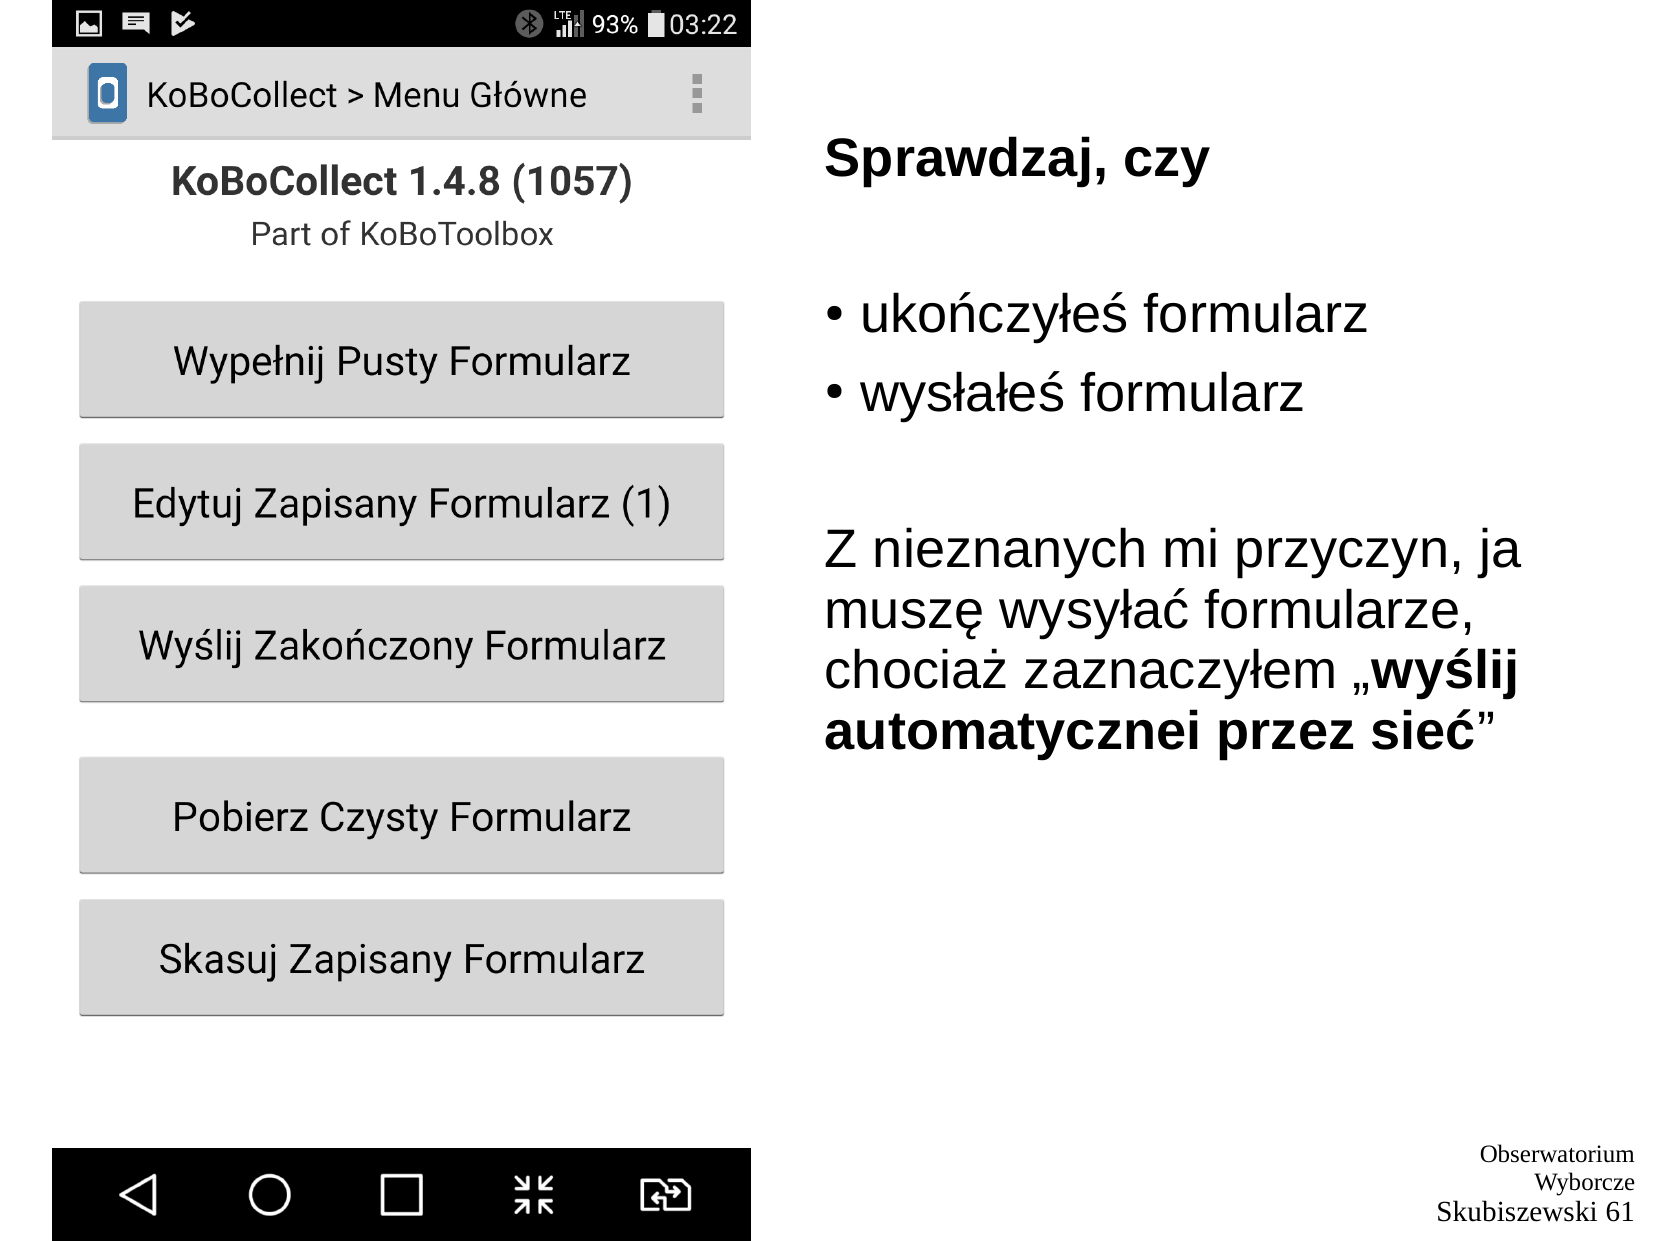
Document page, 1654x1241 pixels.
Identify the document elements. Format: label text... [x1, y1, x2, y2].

text_box Sprawdzaj, czy ukończyłeś formularz wysłałeś formularz Z nieznanych mi przyczyn, ja muszę wysyłać formularze, chociaż zaznaczyłem „wyślij automatycznei przez sieć” [810, 120, 1561, 890]
picture [52, 0, 751, 1241]
